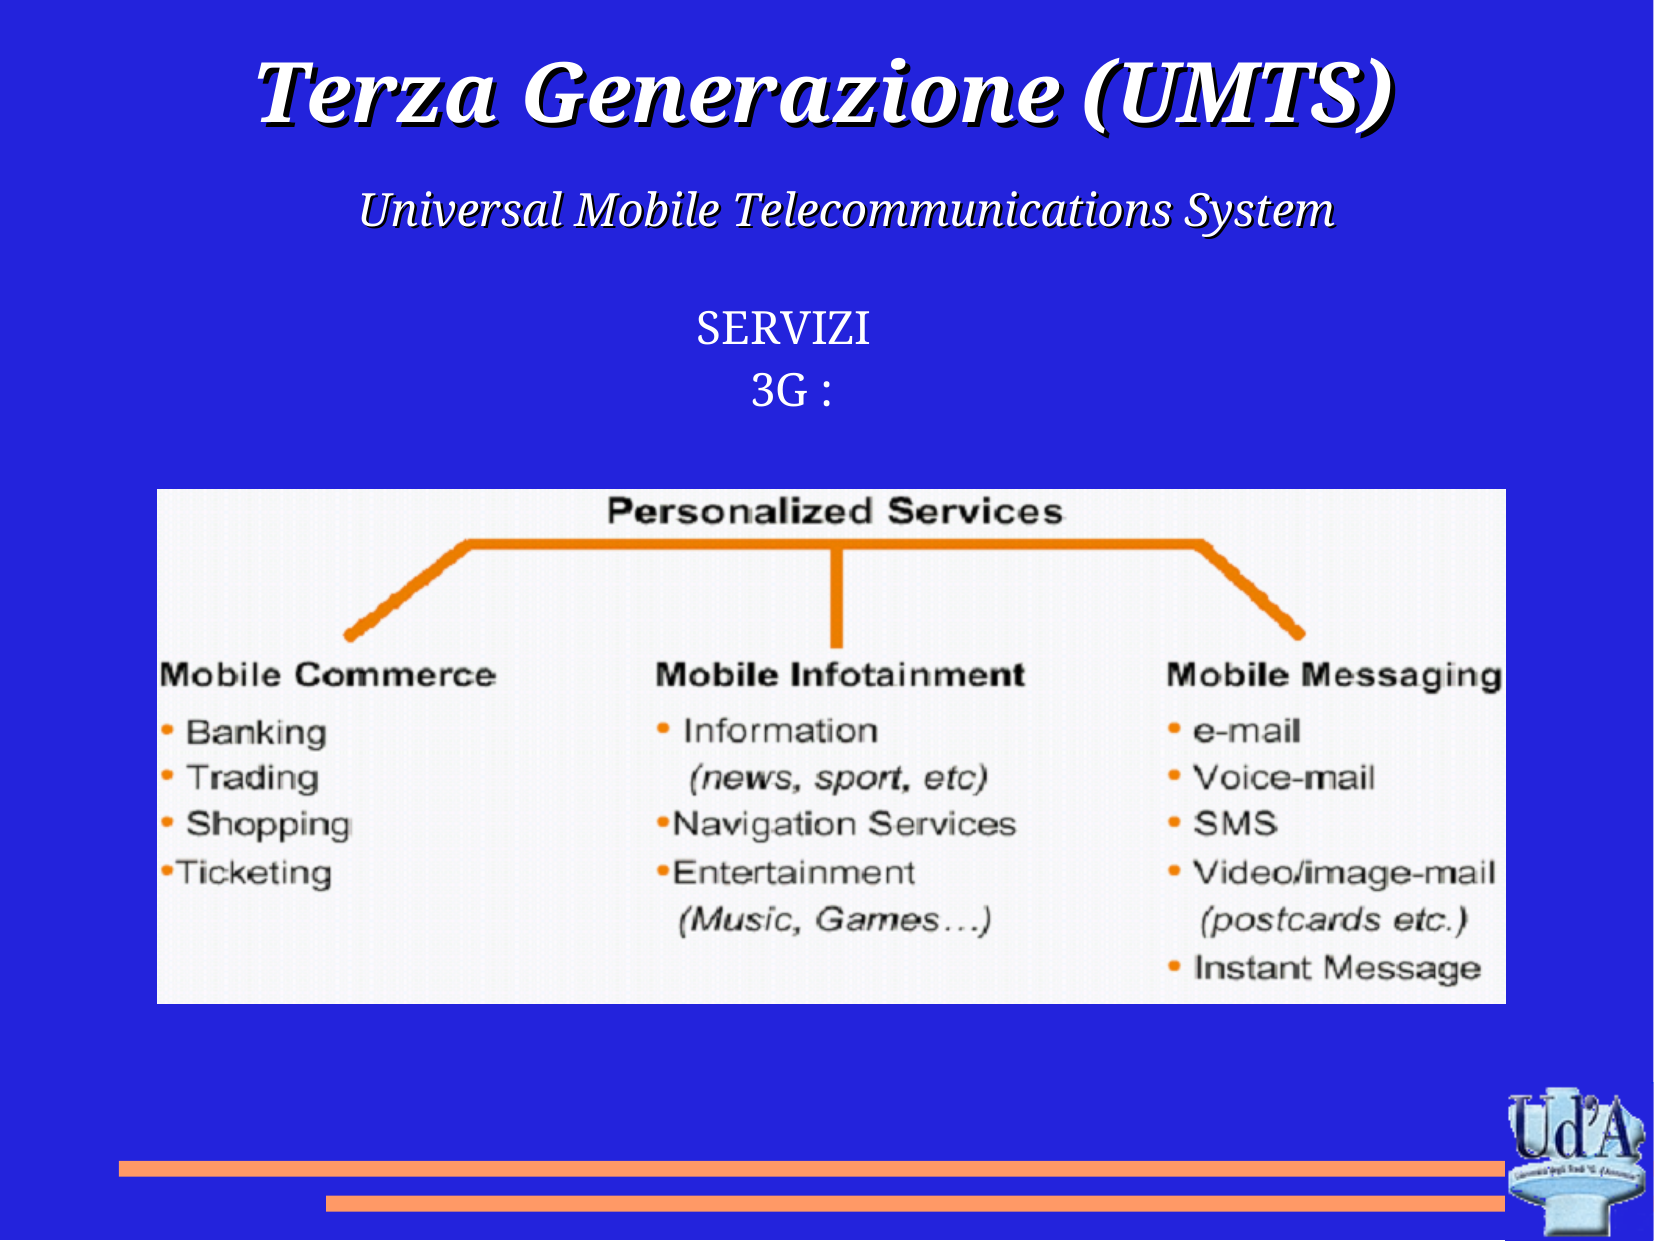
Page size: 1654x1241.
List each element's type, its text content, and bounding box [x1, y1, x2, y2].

text_box SERVIZI 3G : [679, 295, 975, 402]
list Universal Mobile Telecommunications System [118, 177, 1558, 988]
picture [1505, 1082, 1654, 1241]
title Terza Generazione (UMTS) [116, 0, 1530, 195]
picture [157, 489, 1506, 1004]
